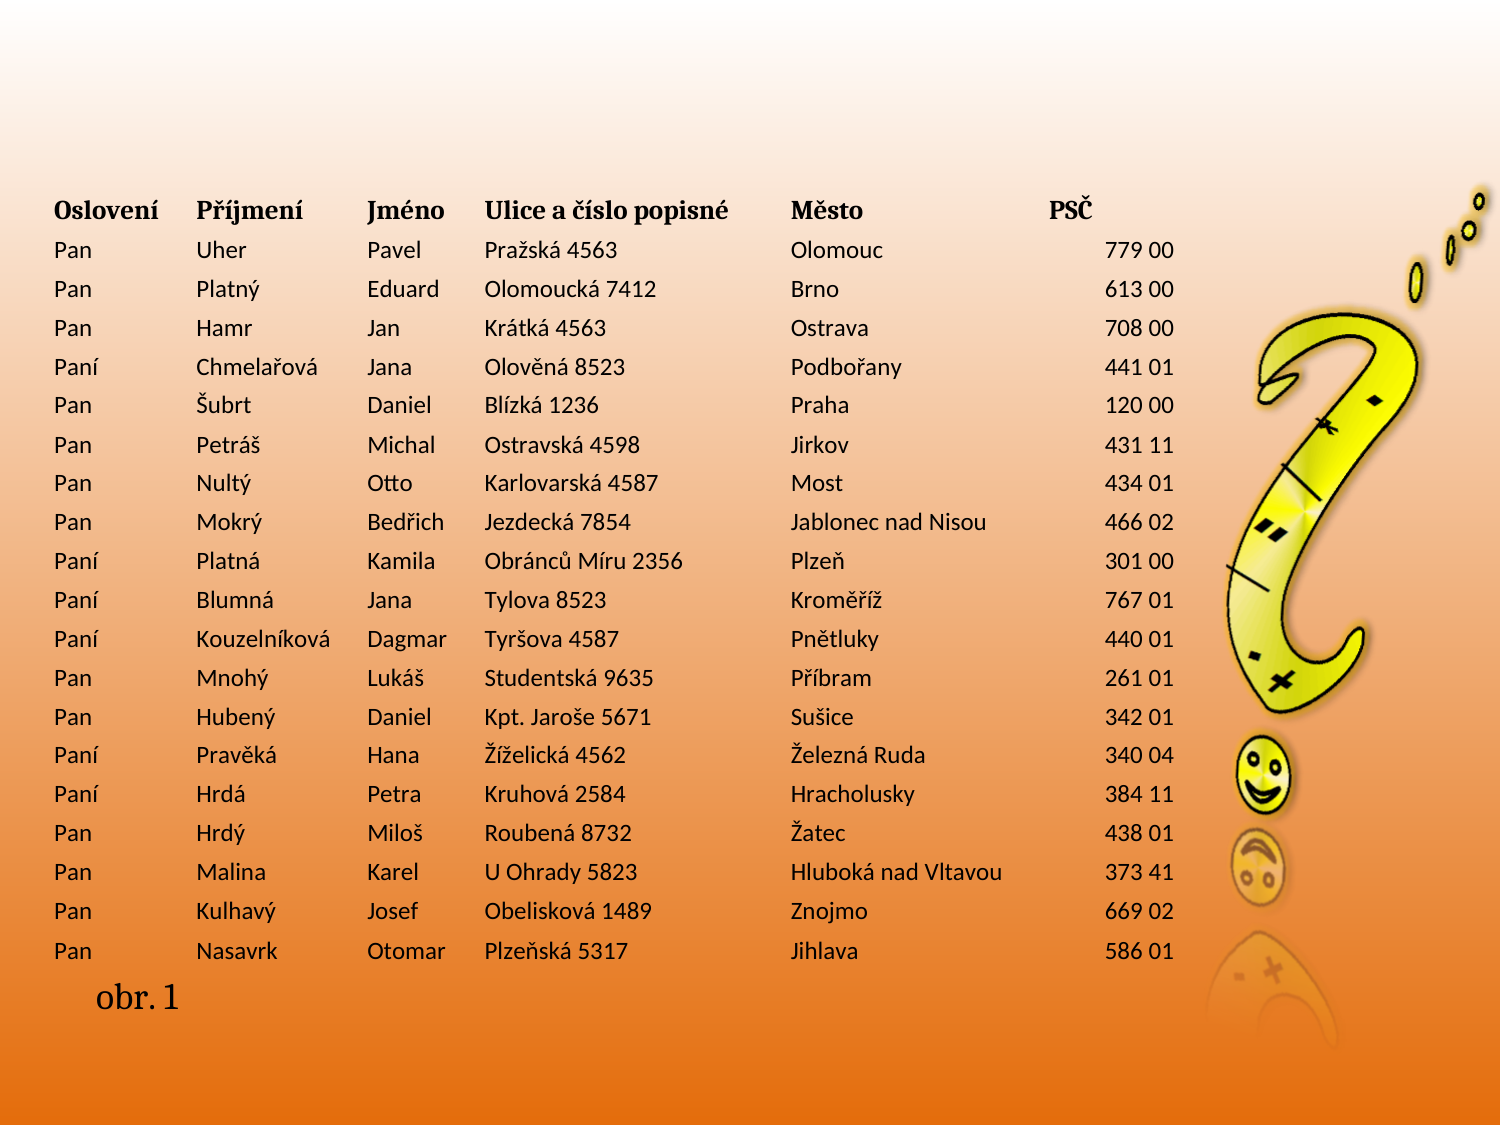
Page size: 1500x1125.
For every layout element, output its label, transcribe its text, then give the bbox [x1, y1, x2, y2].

table_cell Obránců Míru 2356 [484, 536, 790, 574]
table_cell 438 01 [1048, 808, 1175, 847]
table_cell 586 01 [1048, 924, 1175, 964]
table_cell Tylova 8523 [484, 574, 790, 614]
table_cell Studentská 9635 [484, 652, 790, 691]
table_cell Karlovarská 4587 [484, 458, 790, 497]
table_header Jméno [366, 185, 484, 225]
table_cell Uher [196, 225, 366, 264]
table_cell Tyršova 4587 [484, 614, 790, 652]
table_cell U Ohrady 5823 [484, 847, 790, 885]
table_cell Hrdý [196, 808, 366, 847]
text_box obr. 1 [81, 964, 193, 1025]
table_cell Paní [53, 574, 196, 614]
table_cell Kulhavý [196, 885, 366, 924]
table_cell 440 01 [1048, 614, 1175, 652]
table_cell Daniel [366, 691, 484, 730]
table_cell Železná Ruda [790, 730, 1048, 769]
table_cell Krátká 4563 [484, 303, 790, 341]
table_cell Otto [366, 458, 484, 497]
table_cell Kamila [366, 536, 484, 574]
table_cell Pan [53, 885, 196, 924]
table_cell Paní [53, 769, 196, 808]
table_cell Pan [53, 303, 196, 341]
table_cell Pan [53, 380, 196, 419]
table_cell Jana [366, 341, 484, 380]
table_cell Josef [366, 885, 484, 924]
table_cell Hamr [196, 303, 366, 341]
table_cell Eduard [366, 264, 484, 303]
table_cell Praha [790, 380, 1048, 419]
table_cell Příbram [790, 652, 1048, 691]
table_cell Pražská 4563 [484, 225, 790, 264]
table_cell Bedřich [366, 497, 484, 536]
table_cell Nultý [196, 458, 366, 497]
table_cell 120 00 [1048, 380, 1175, 419]
table_cell Pan [53, 808, 196, 847]
table_cell Platná [196, 536, 366, 574]
table_cell Plzeňská 5317 [484, 924, 790, 964]
table_cell Znojmo [790, 885, 1048, 924]
table_cell 373 41 [1048, 847, 1175, 885]
table_cell Kruhová 2584 [484, 769, 790, 808]
table_cell Lukáš [366, 652, 484, 691]
table_cell Šubrt [196, 380, 366, 419]
table_cell Michal [366, 419, 484, 458]
table_cell 434 01 [1048, 458, 1175, 497]
table_header Příjmení [196, 185, 366, 225]
table_cell Chmelařová [196, 341, 366, 380]
table_cell 767 01 [1048, 574, 1175, 614]
table_cell Pan [53, 652, 196, 691]
table_cell 669 02 [1048, 885, 1175, 924]
table_cell Olověná 8523 [484, 341, 790, 380]
table_header Ulice a číslo popisné [484, 185, 790, 225]
table_cell Karel [366, 847, 484, 885]
table_header Oslovení [53, 185, 196, 225]
table_cell 708 00 [1048, 303, 1175, 341]
table_cell Mnohý [196, 652, 366, 691]
table_cell Žíželická 4562 [484, 730, 790, 769]
table_cell Pan [53, 691, 196, 730]
table_cell 431 11 [1048, 419, 1175, 458]
table_cell Jan [366, 303, 484, 341]
table_cell Pan [53, 847, 196, 885]
table_cell 466 02 [1048, 497, 1175, 536]
table_cell Roubená 8732 [484, 808, 790, 847]
table_header Město [790, 185, 1048, 225]
table_header PSČ [1048, 185, 1175, 225]
table_cell Most [790, 458, 1048, 497]
table_cell Jihlava [790, 924, 1048, 964]
picture [1171, 160, 1500, 1125]
table_cell Hracholusky [790, 769, 1048, 808]
table_cell 384 11 [1048, 769, 1175, 808]
table_cell Blízká 1236 [484, 380, 790, 419]
table_cell Dagmar [366, 614, 484, 652]
table_cell Podbořany [790, 341, 1048, 380]
table_cell Nasavrk [196, 924, 366, 964]
table_cell Kouzelníková [196, 614, 366, 652]
table_cell Brno [790, 264, 1048, 303]
table_cell Hluboká nad Vltavou [790, 847, 1048, 885]
table_cell Plzeň [790, 536, 1048, 574]
table_cell Malina [196, 847, 366, 885]
table_cell Olomouc [790, 225, 1048, 264]
table_cell Paní [53, 730, 196, 769]
table_cell Mokrý [196, 497, 366, 536]
table_cell 441 01 [1048, 341, 1175, 380]
table_cell Pravěká [196, 730, 366, 769]
table_cell Pan [53, 924, 196, 964]
table_cell Sušice [790, 691, 1048, 730]
table_cell Paní [53, 536, 196, 574]
table_cell Olomoucká 7412 [484, 264, 790, 303]
table_cell Jablonec nad Nisou [790, 497, 1048, 536]
table_cell Hrdá [196, 769, 366, 808]
table_cell 613 00 [1048, 264, 1175, 303]
table_cell Hana [366, 730, 484, 769]
table_cell Pavel [366, 225, 484, 264]
table_cell Pan [53, 225, 196, 264]
table_cell Pan [53, 458, 196, 497]
table_cell Miloš [366, 808, 484, 847]
table_cell 340 04 [1048, 730, 1175, 769]
table_cell Jezdecká 7854 [484, 497, 790, 536]
table_cell Obelisková 1489 [484, 885, 790, 924]
table_cell Pan [53, 497, 196, 536]
table_cell Platný [196, 264, 366, 303]
table_cell Petráš [196, 419, 366, 458]
table_cell Blumná [196, 574, 366, 614]
table_cell 342 01 [1048, 691, 1175, 730]
table_cell Kroměříž [790, 574, 1048, 614]
table_cell Ostravská 4598 [484, 419, 790, 458]
table_cell Petra [366, 769, 484, 808]
table_cell Jirkov [790, 419, 1048, 458]
table_cell 261 01 [1048, 652, 1175, 691]
table_cell Pan [53, 419, 196, 458]
table_cell Pnětluky [790, 614, 1048, 652]
table_cell Hubený [196, 691, 366, 730]
table_cell 301 00 [1048, 536, 1175, 574]
table_cell Ostrava [790, 303, 1048, 341]
table_cell Žatec [790, 808, 1048, 847]
table_cell Jana [366, 574, 484, 614]
table_cell Otomar [366, 924, 484, 964]
table_cell Paní [53, 614, 196, 652]
table_cell Paní [53, 341, 196, 380]
table_cell Pan [53, 264, 196, 303]
table_cell Kpt. Jaroše 5671 [484, 691, 790, 730]
table_cell Daniel [366, 380, 484, 419]
table_cell 779 00 [1048, 225, 1175, 264]
